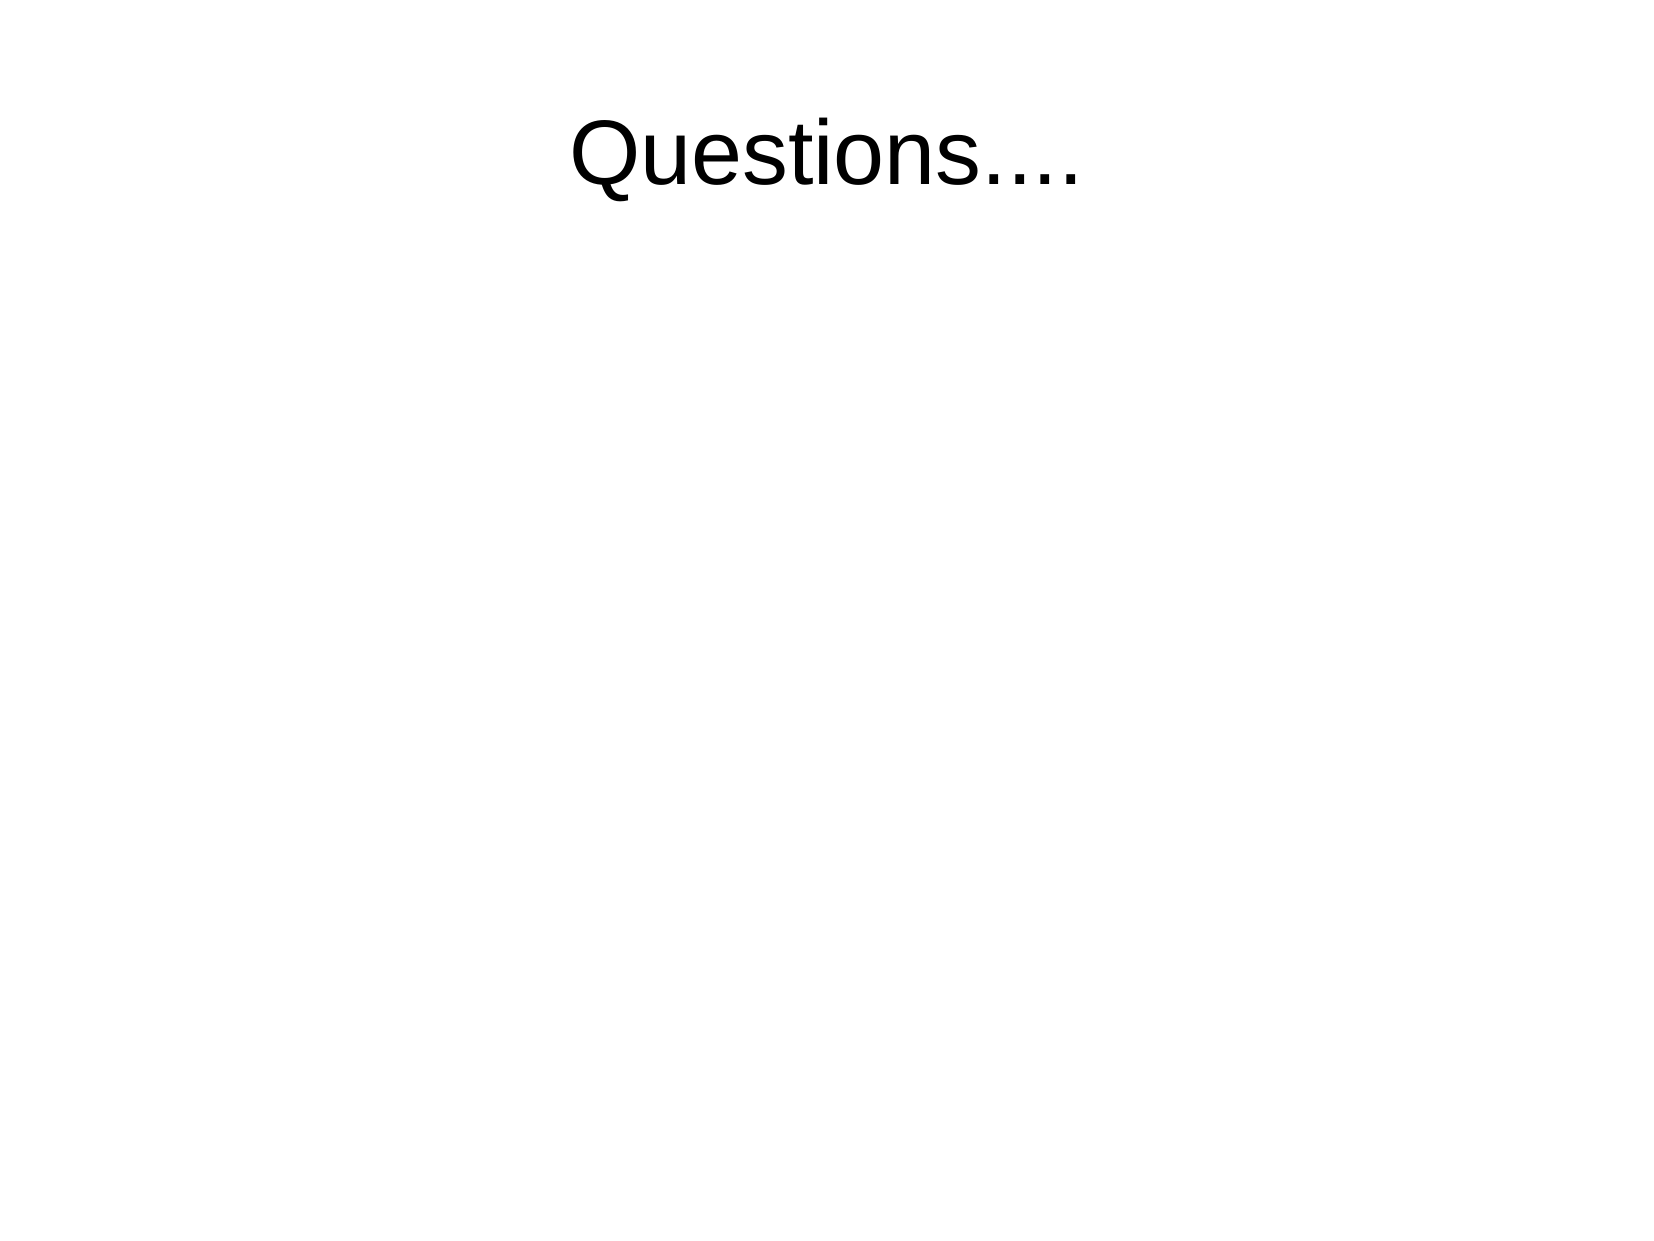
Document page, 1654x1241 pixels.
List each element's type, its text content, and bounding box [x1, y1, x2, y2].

title Questions.... [82, 49, 1571, 257]
